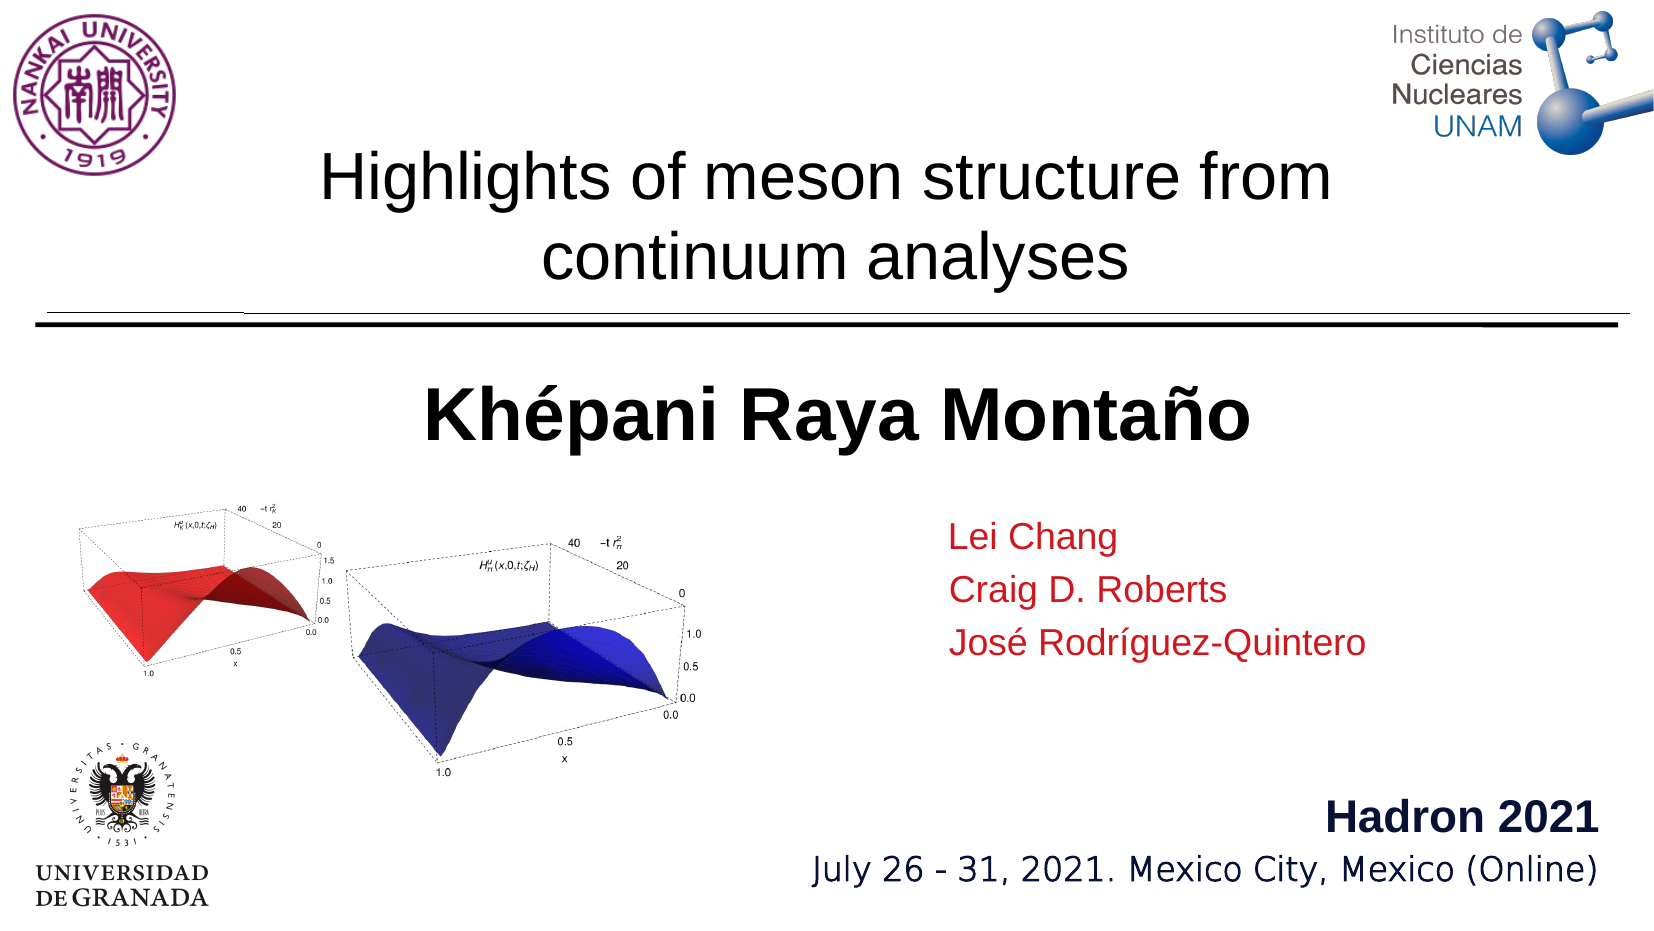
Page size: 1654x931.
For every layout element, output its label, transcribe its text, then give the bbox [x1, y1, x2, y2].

text_box Craig D. Roberts [933, 561, 1243, 614]
picture [1393, 11, 1654, 155]
picture [0, 701, 296, 931]
text_box Lei Chang [933, 507, 1133, 561]
text_box Khépani Raya Montaño [295, 328, 1382, 468]
picture [342, 531, 703, 779]
text_box Khépani Raya Montaño [295, 307, 1382, 313]
text_box Khépani Raya Montaño [295, 314, 1382, 322]
text_box Highlights of meson structure from continuum analyses [148, 135, 1524, 291]
text_box Hadron 2021 July 26 - 31, 2021. Mexico City, Mexico (Online) [448, 744, 1600, 922]
picture [76, 501, 337, 679]
text_box José Rodríguez-Quintero [933, 614, 1382, 671]
picture [11, 12, 178, 178]
